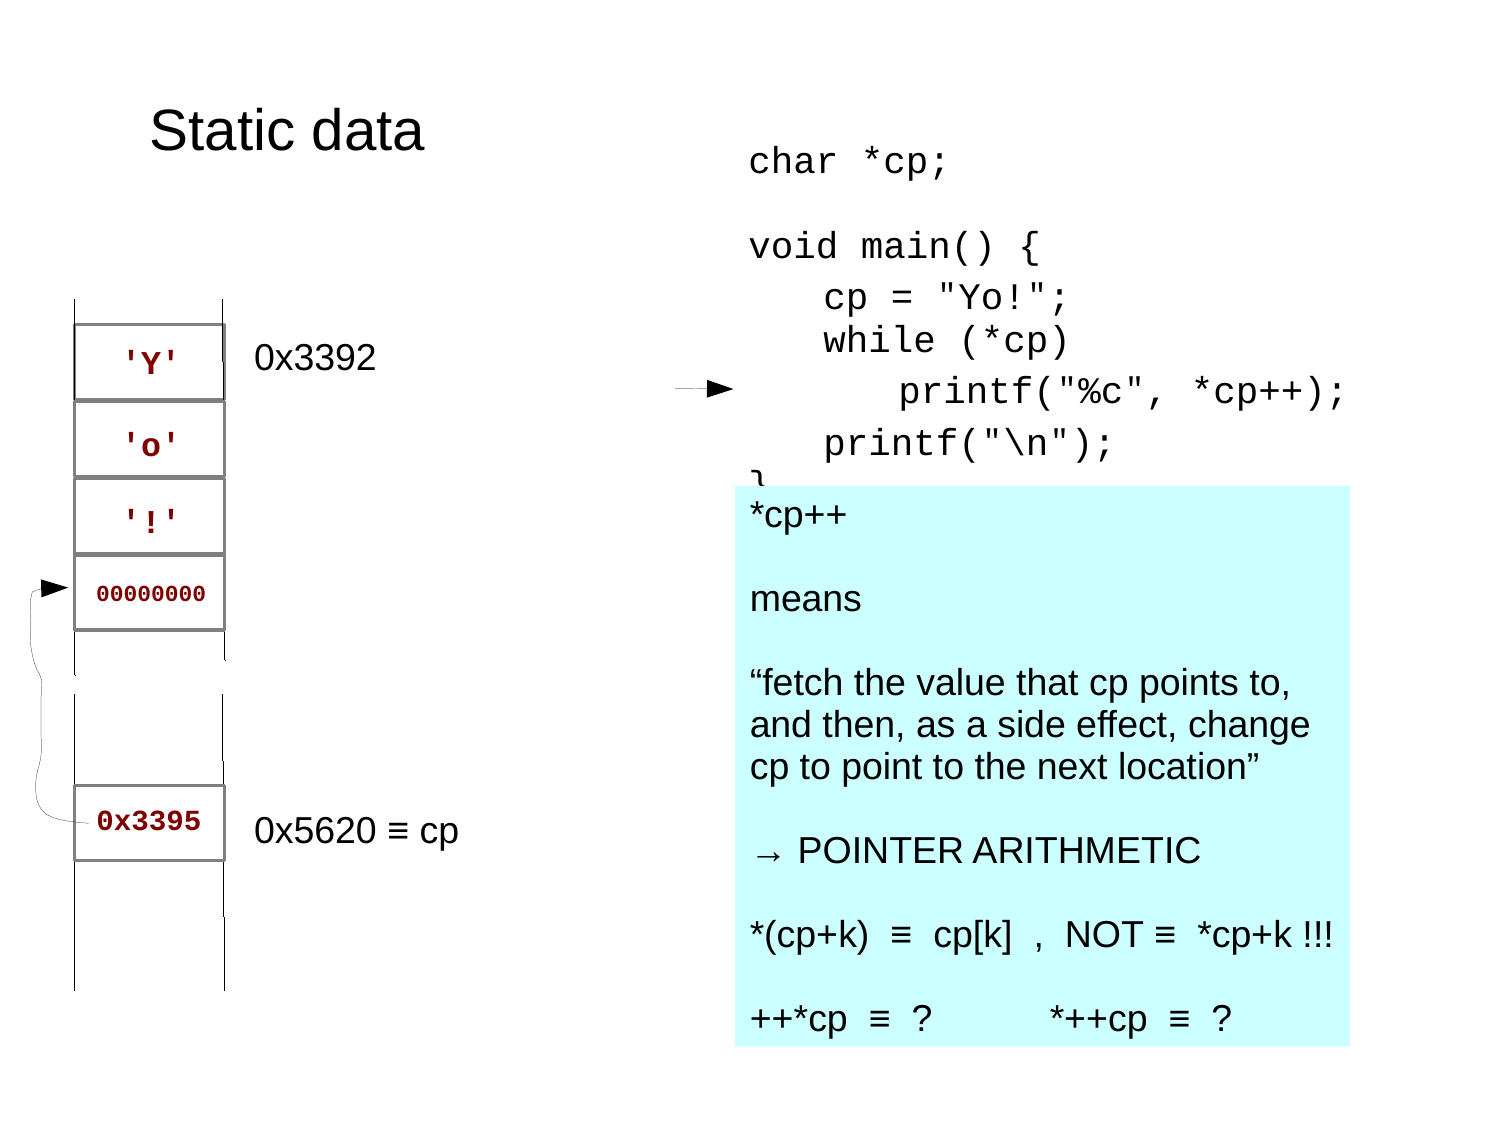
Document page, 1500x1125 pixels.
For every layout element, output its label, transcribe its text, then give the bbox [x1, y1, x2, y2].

text_box char *cp; void main() { cp = "Yo!"; while (*cp) printf("%c", *cp++); printf("\n"); } [733, 135, 1454, 450]
text_box 00000000 [77, 575, 225, 619]
text_box Static data [135, 90, 1156, 235]
text_box 0x3395 [74, 798, 223, 851]
text_box 0x5620 ≡ cp [239, 801, 705, 862]
text_box 'Y' [77, 339, 225, 388]
text_box '!' [77, 498, 225, 547]
text_box *cp++ means “fetch the value that cp points to, and then, as a side effect, change cp to point to the next location” → POINTER ARITHMETIC *(cp+k) ≡ cp[k] , NOT ≡ *cp+k !!! ++*cp ≡ ? *++cp ≡ ? [735, 486, 1351, 1047]
text_box 'o' [77, 421, 225, 470]
text_box 0x3392 [239, 329, 705, 389]
